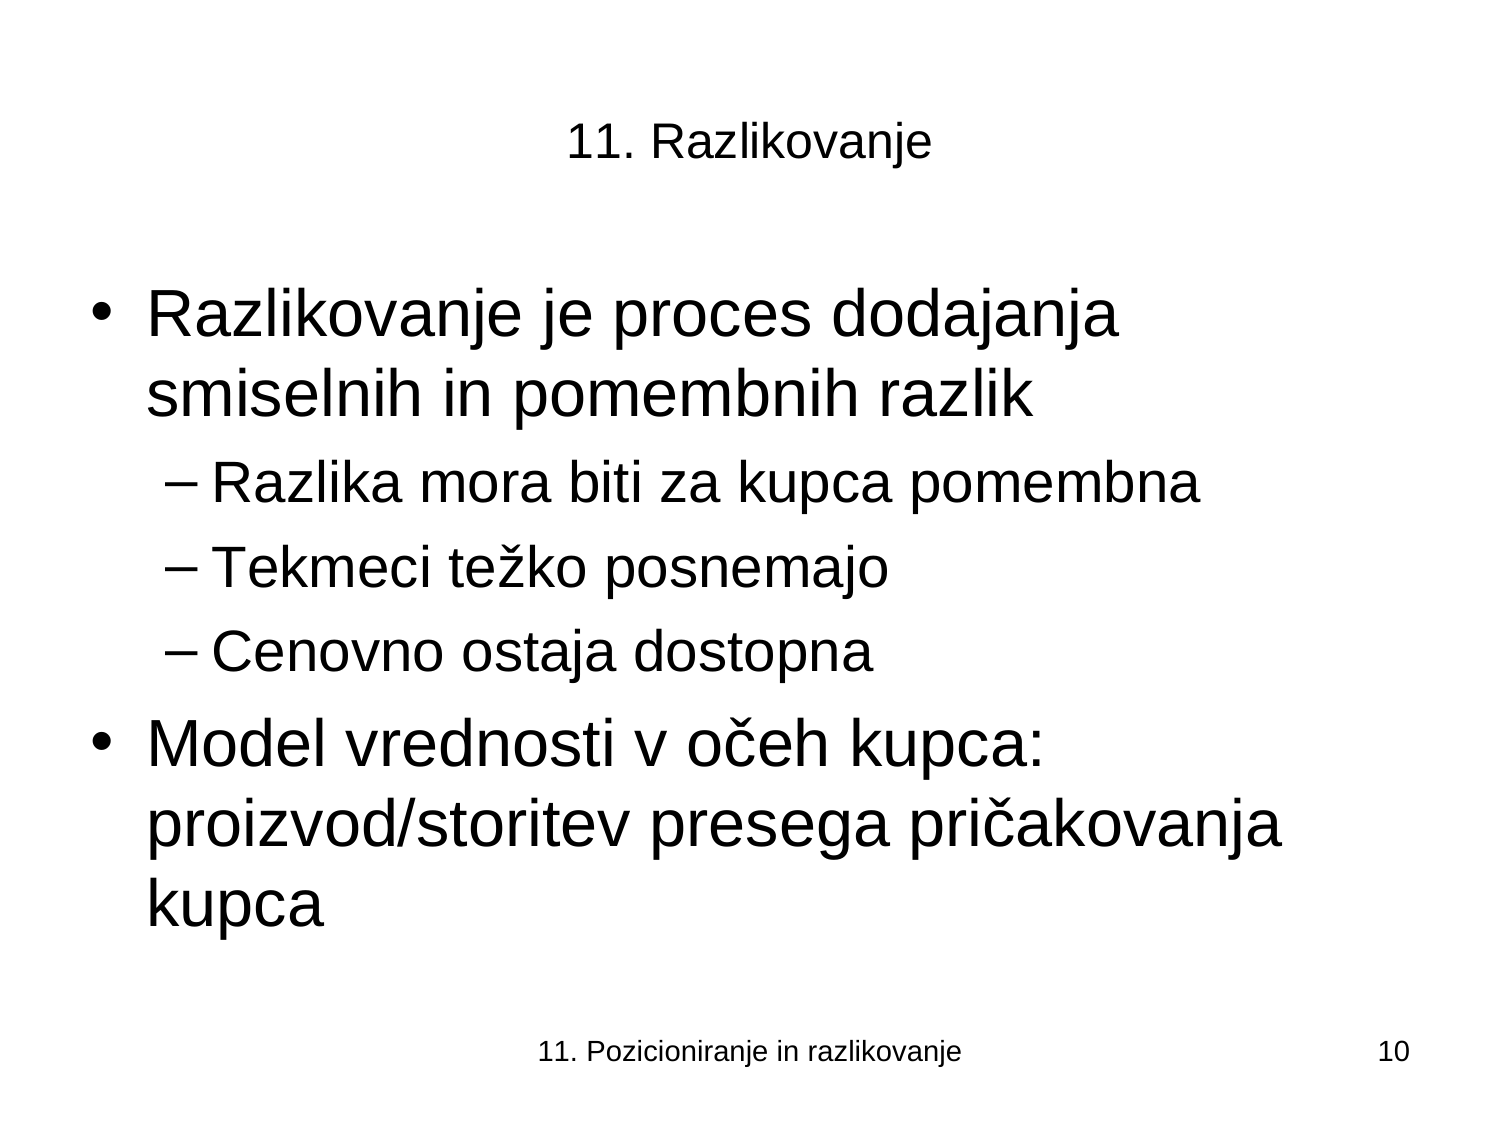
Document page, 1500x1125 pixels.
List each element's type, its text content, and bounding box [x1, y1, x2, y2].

list Razlikovanje je proces dodajanja smiselnih in pomembnih razlik Razlika mora biti za kupca pomembna Tekmeci težko posnemajo Cenovno ostaja dostopna Model vrednosti v očeh kupca: proizvod/storitev presega pričakovanja kupca [75, 262, 1426, 1033]
text_box 11. Pozicioniranje in razlikovanje [512, 1033, 988, 1103]
title 11. Razlikovanje [75, 45, 1426, 233]
text_box <number> [1074, 1033, 1426, 1103]
